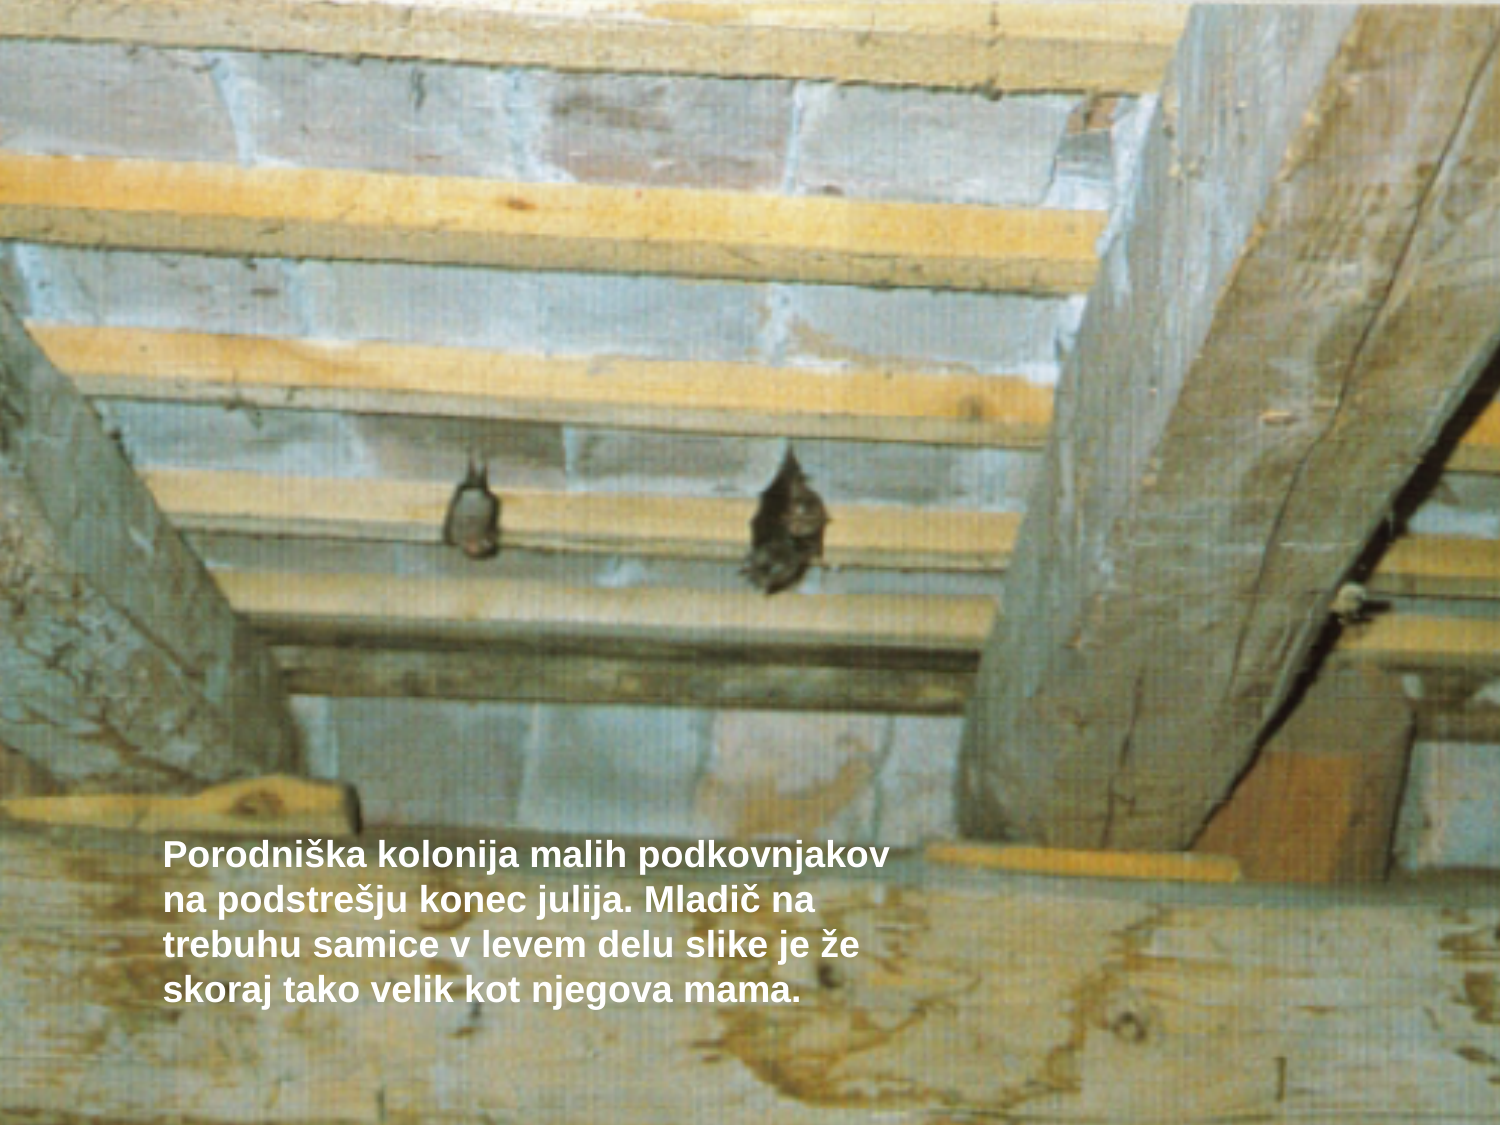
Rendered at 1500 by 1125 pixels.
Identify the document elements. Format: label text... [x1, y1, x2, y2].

picture [0, 0, 1500, 1125]
text_box Porodniška kolonija malih podkovnjakov na podstrešju konec julija. Mladič na trebuhu samice v levem delu slike je že skoraj tako velik kot njegova mama. [147, 822, 939, 1018]
